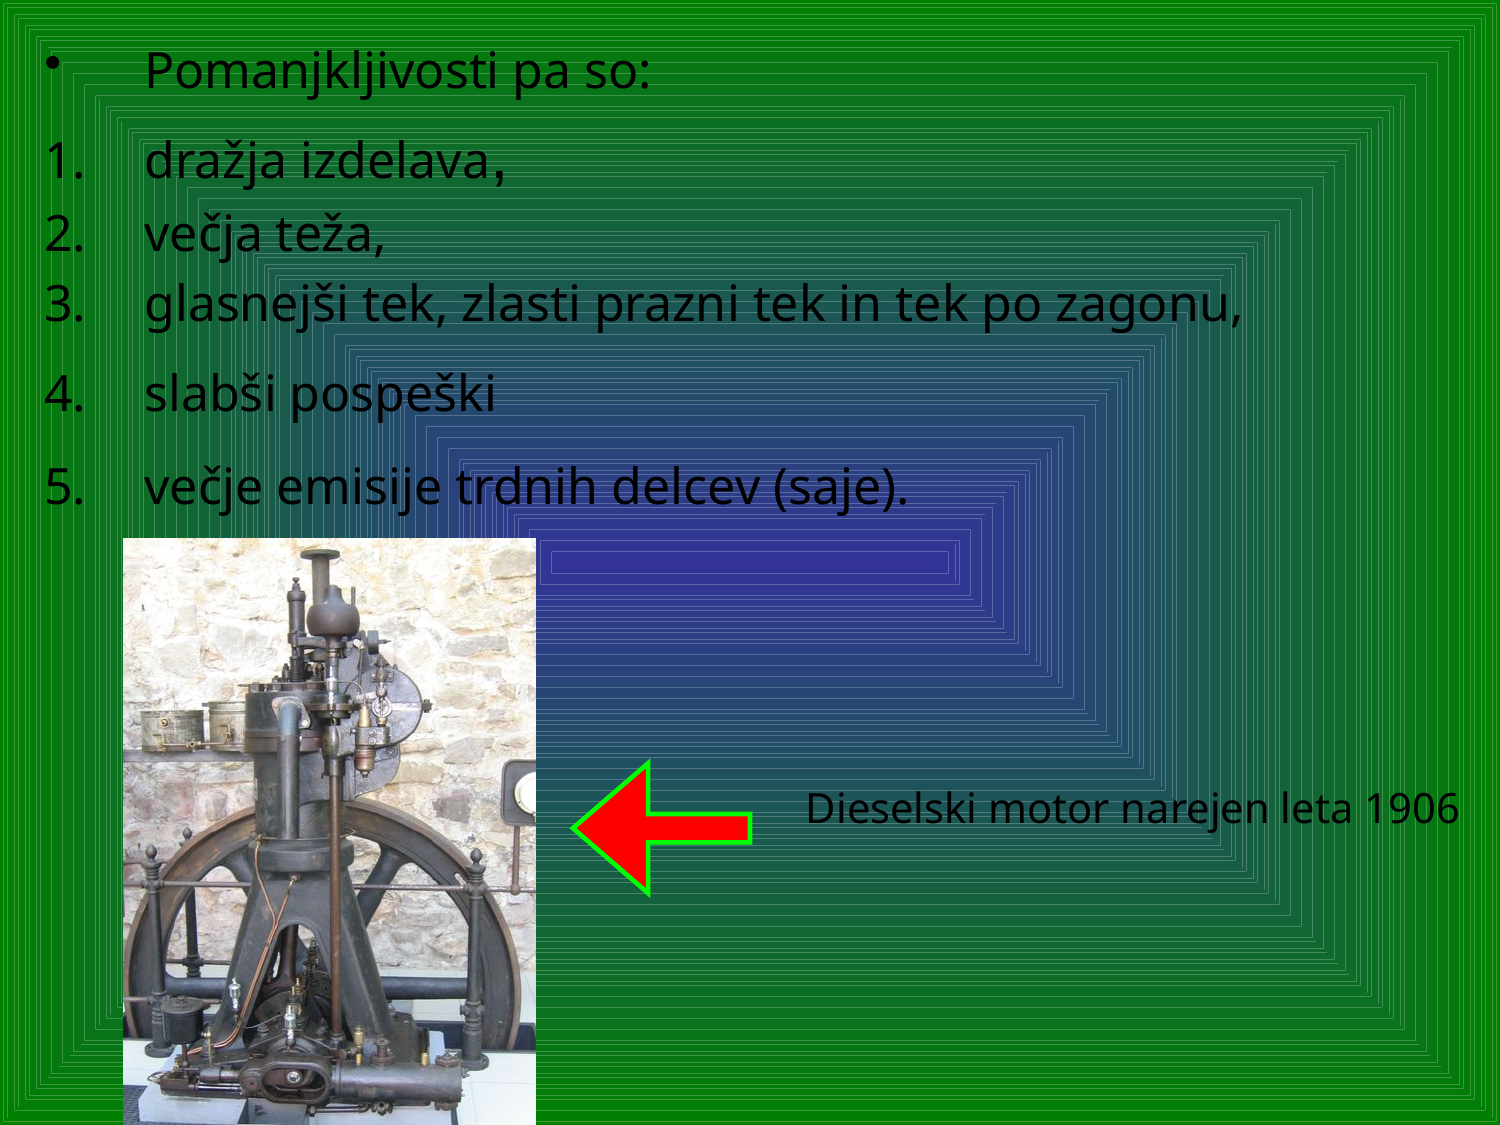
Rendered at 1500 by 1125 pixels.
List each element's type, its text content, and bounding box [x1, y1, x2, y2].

text_box [572, 763, 751, 894]
list Pomanjkljivosti pa so: dražja izdelava, večja teža, glasnejši tek, zlasti prazni tek in tek po zagonu, slabši pospeški večje emisije trdnih delcev (saje). [29, 31, 1500, 1094]
picture [123, 538, 536, 1125]
text_box Dieselski motor narejen leta 1906 [791, 774, 1500, 840]
